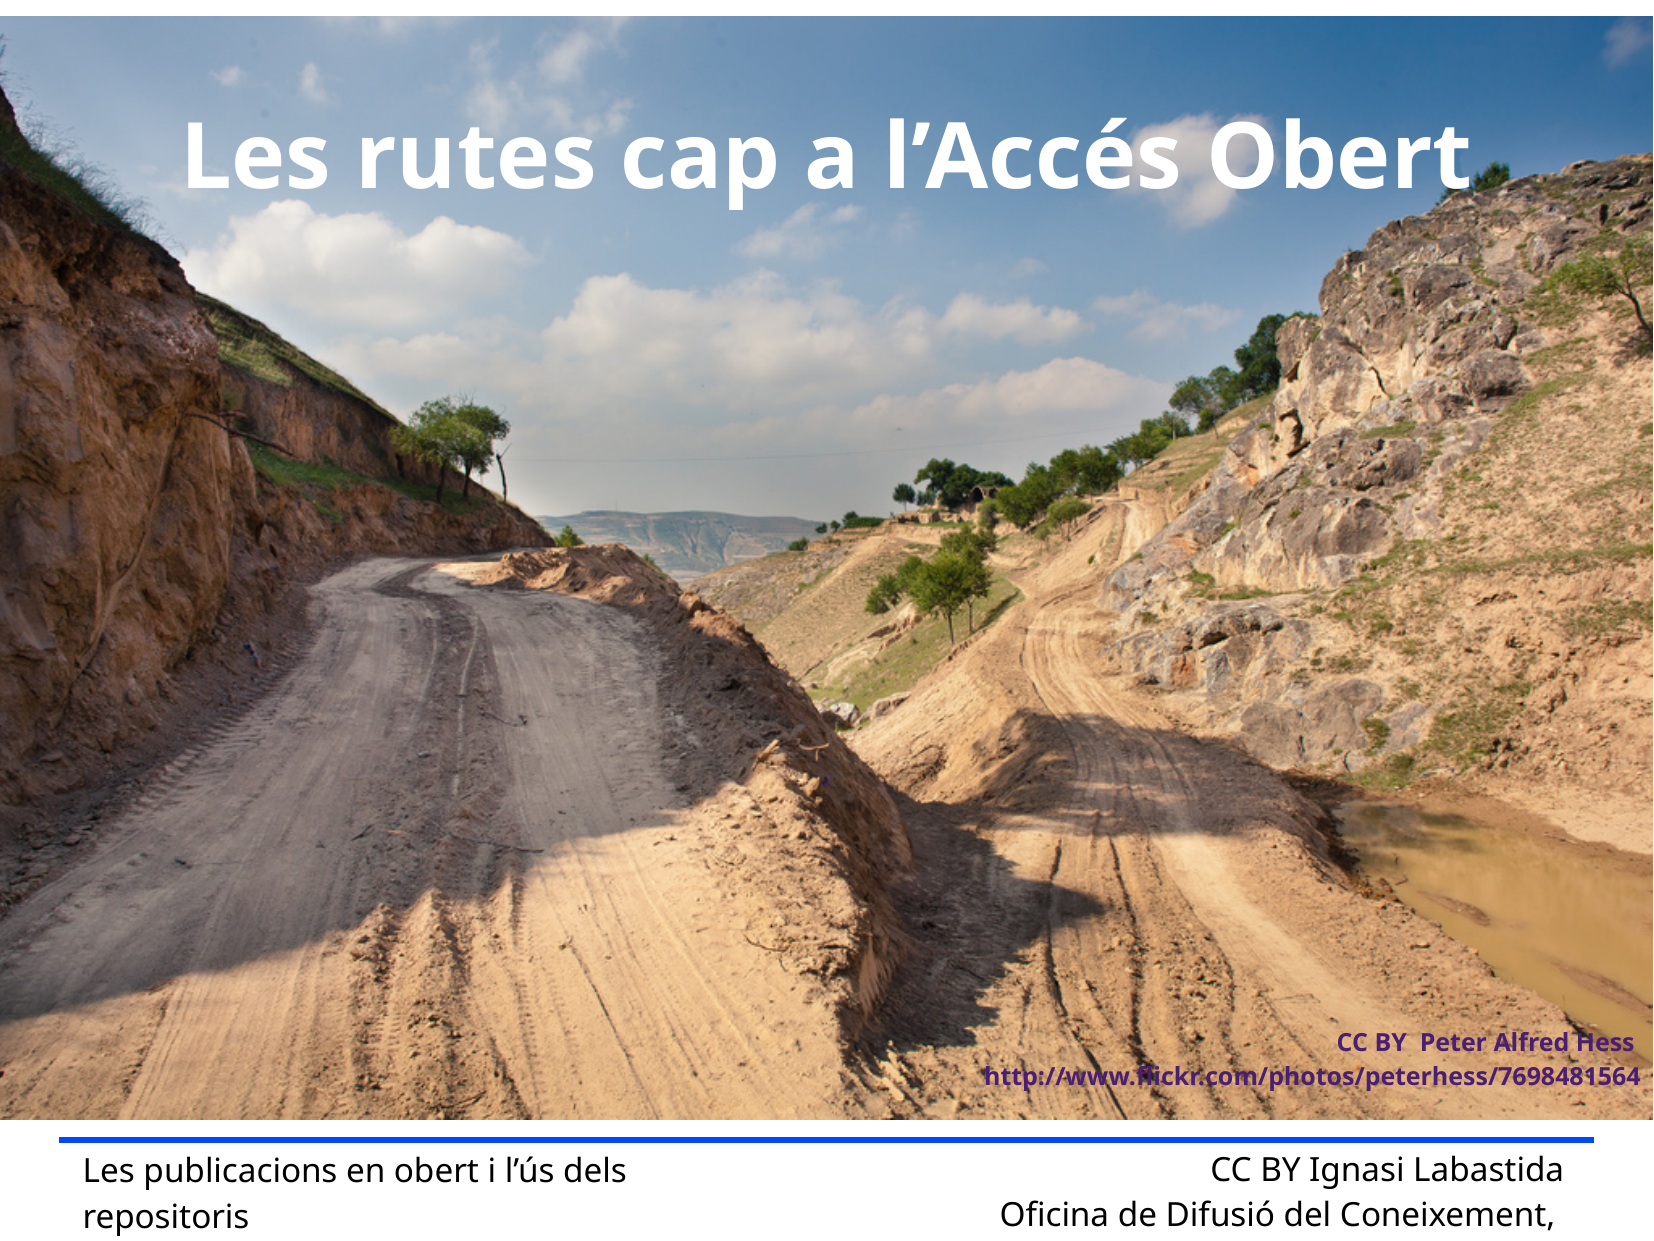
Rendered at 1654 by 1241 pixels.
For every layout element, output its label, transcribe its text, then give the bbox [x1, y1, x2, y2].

title CC BY Peter Alfred Hess http://www.flickr.com/photos/peterhess/7698481564 [153, 1019, 1642, 1099]
title Les rutes cap a l’Accés Obert [82, 49, 1571, 257]
picture [0, 16, 1653, 1120]
